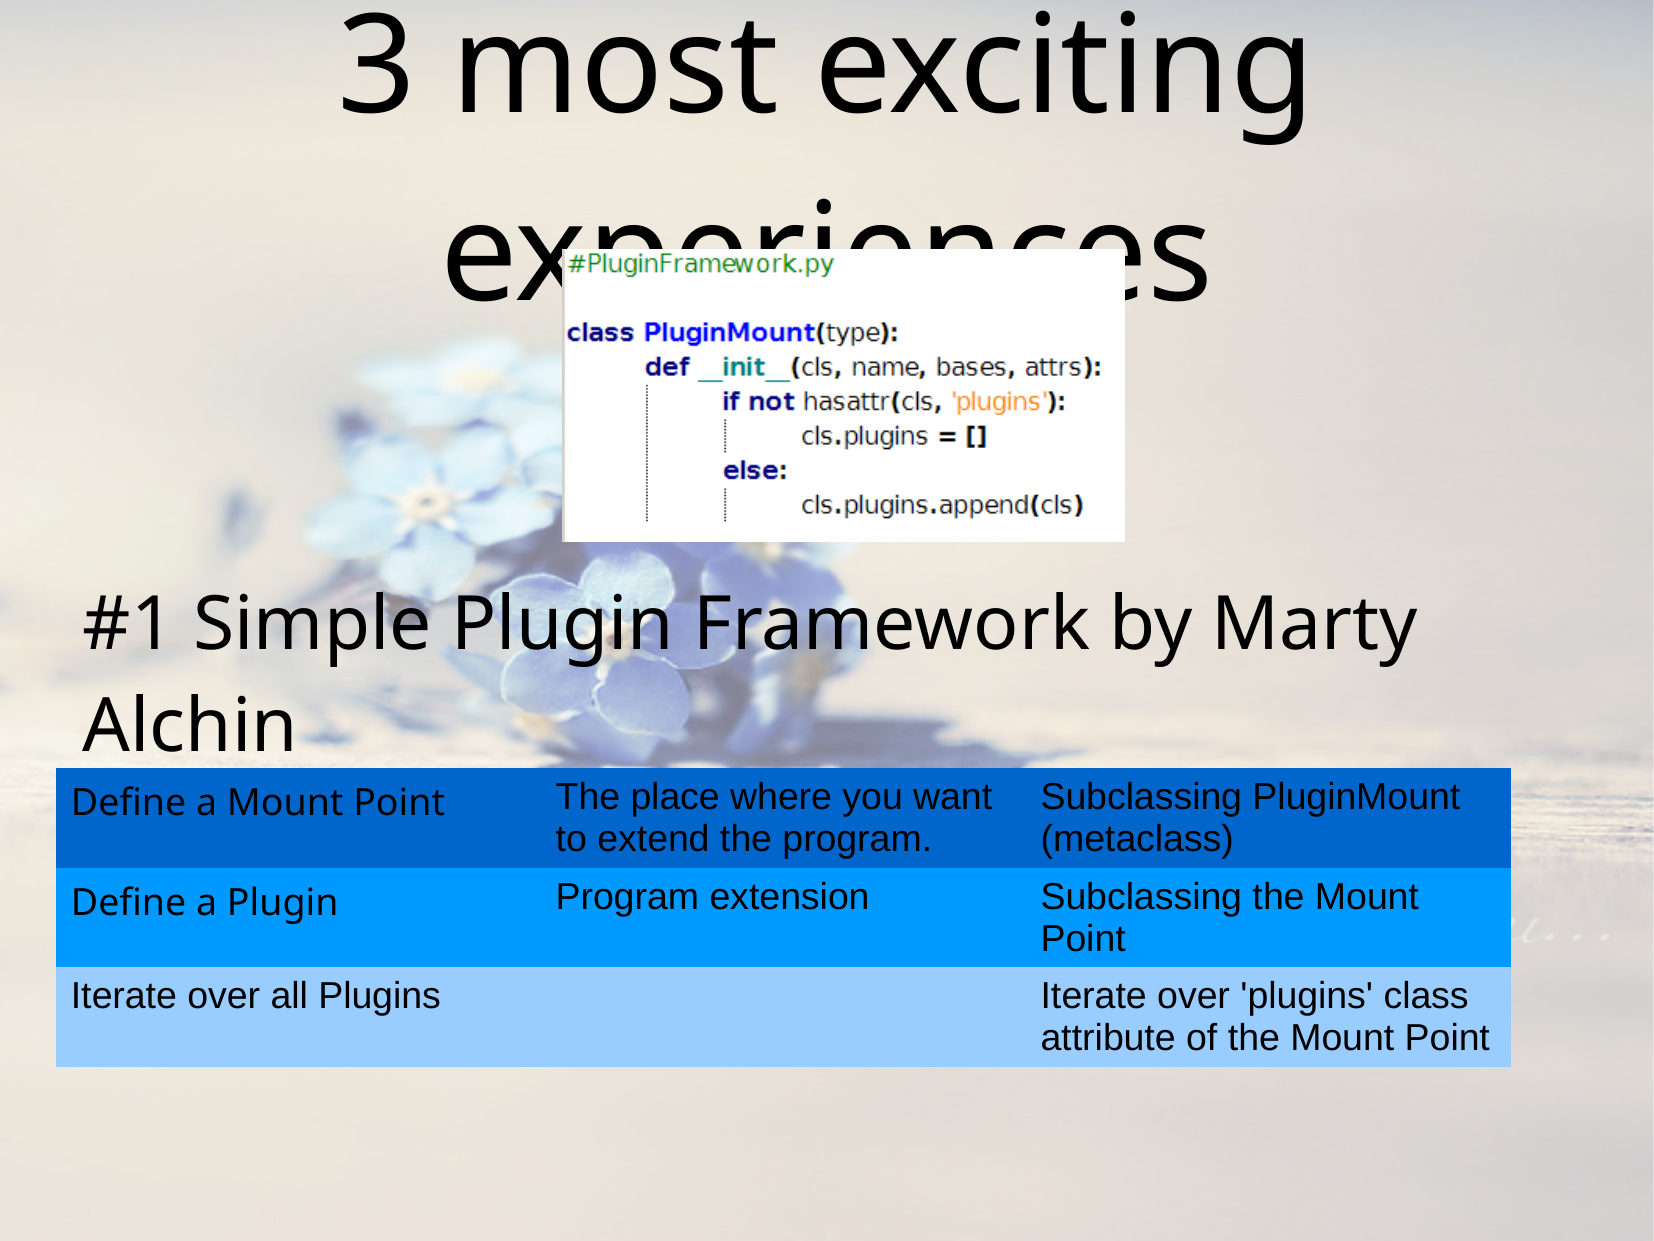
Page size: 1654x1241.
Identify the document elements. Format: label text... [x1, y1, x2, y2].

table_cell [541, 967, 1026, 1067]
table_header Subclassing PluginMount (metaclass) [1026, 768, 1511, 868]
table_cell Subclassing the Mount Point [1026, 868, 1511, 967]
table_header Define a Mount Point [56, 768, 541, 868]
title 3 most exciting experiences [82, 56, 1571, 218]
table_header The place where you want to extend the program. [541, 768, 1026, 868]
table_cell Define a Plugin [56, 868, 541, 967]
table_cell Iterate over 'plugins' class attribute of the Mount Point [1026, 967, 1511, 1067]
table_cell Iterate over all Plugins [56, 967, 541, 1067]
subtitle #1 Simple Plugin Framework by Marty Alchin [82, 218, 1571, 1022]
table_cell Program extension [541, 868, 1026, 967]
picture [0, 0, 1654, 1241]
